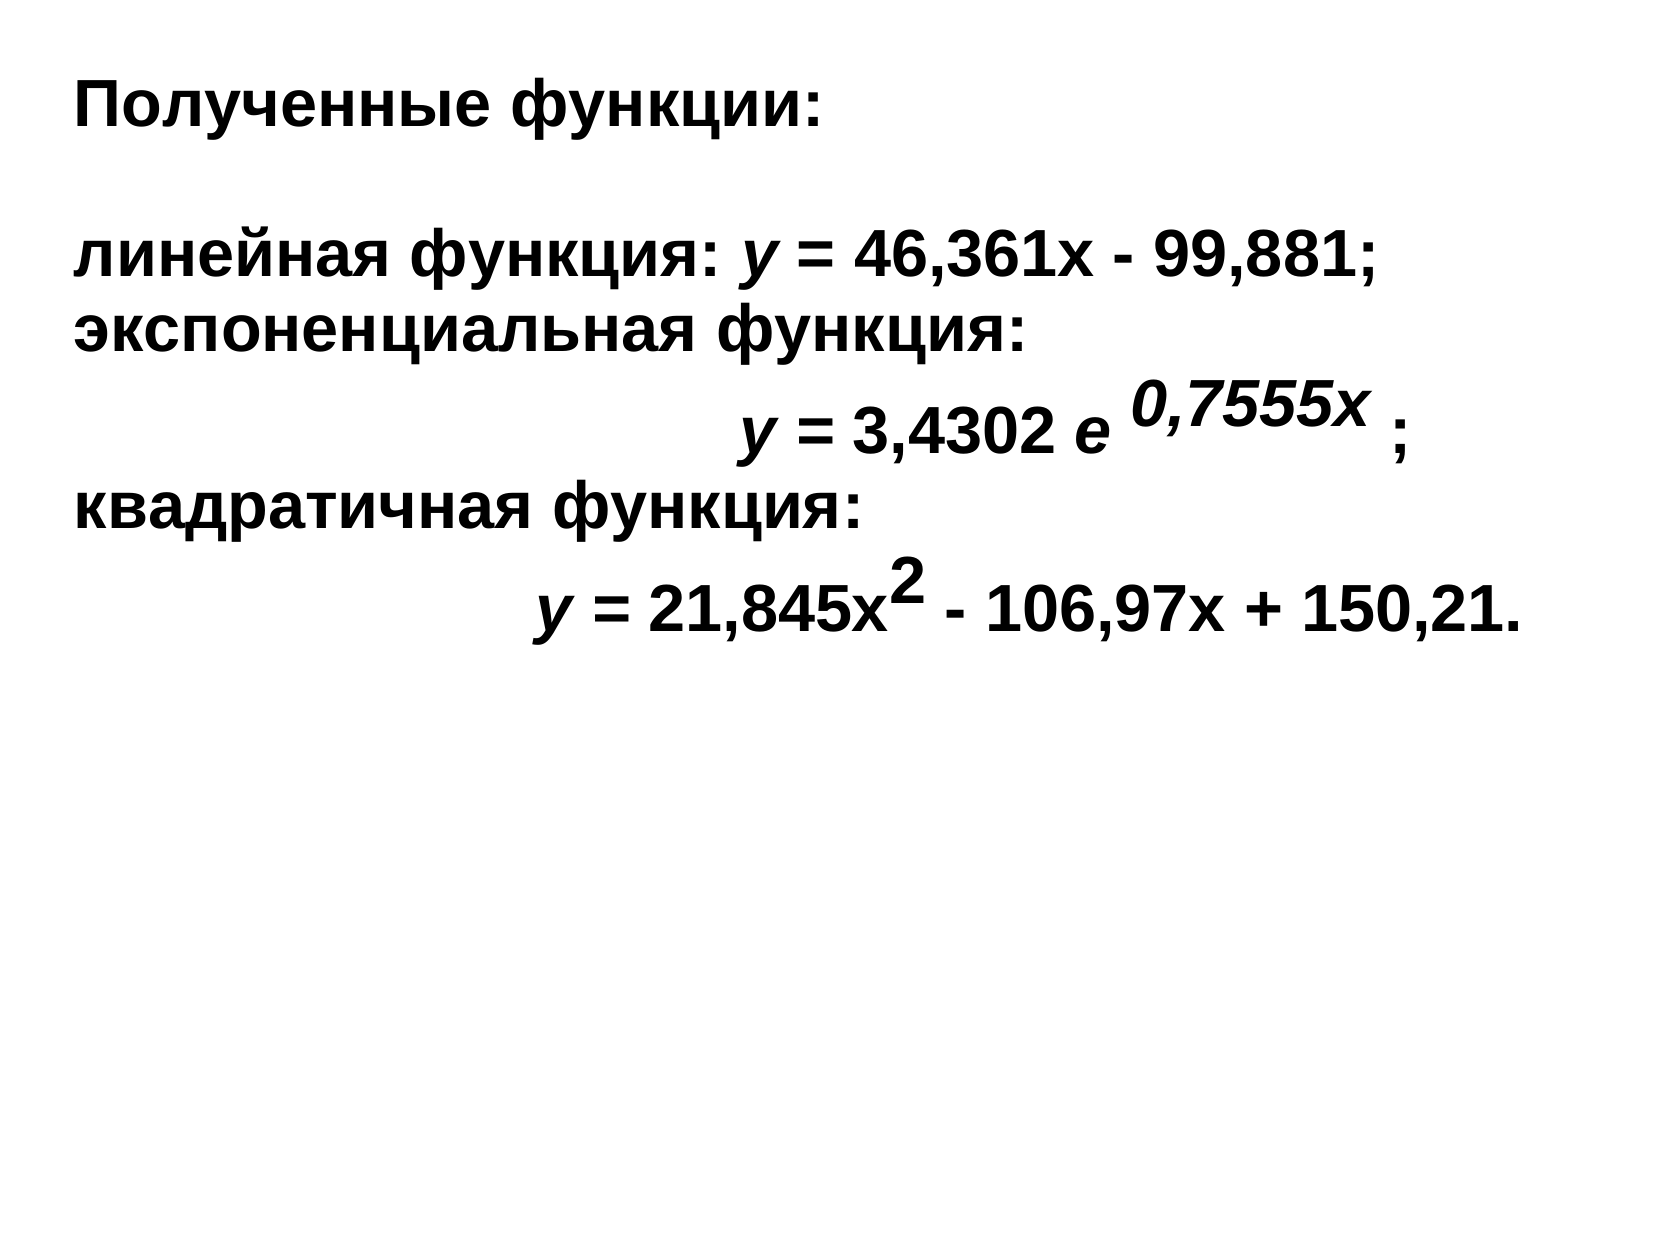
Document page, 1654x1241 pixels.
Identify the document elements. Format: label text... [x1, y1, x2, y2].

text_box Полученные функции: линейная функция: у = 46,361х - 99,881; экспоненциальная функция: у = 3,4302 е 0,7555х ; квадратичная функция: у = 21,845х2 - 106,97х + 150,21. [59, 59, 1595, 803]
